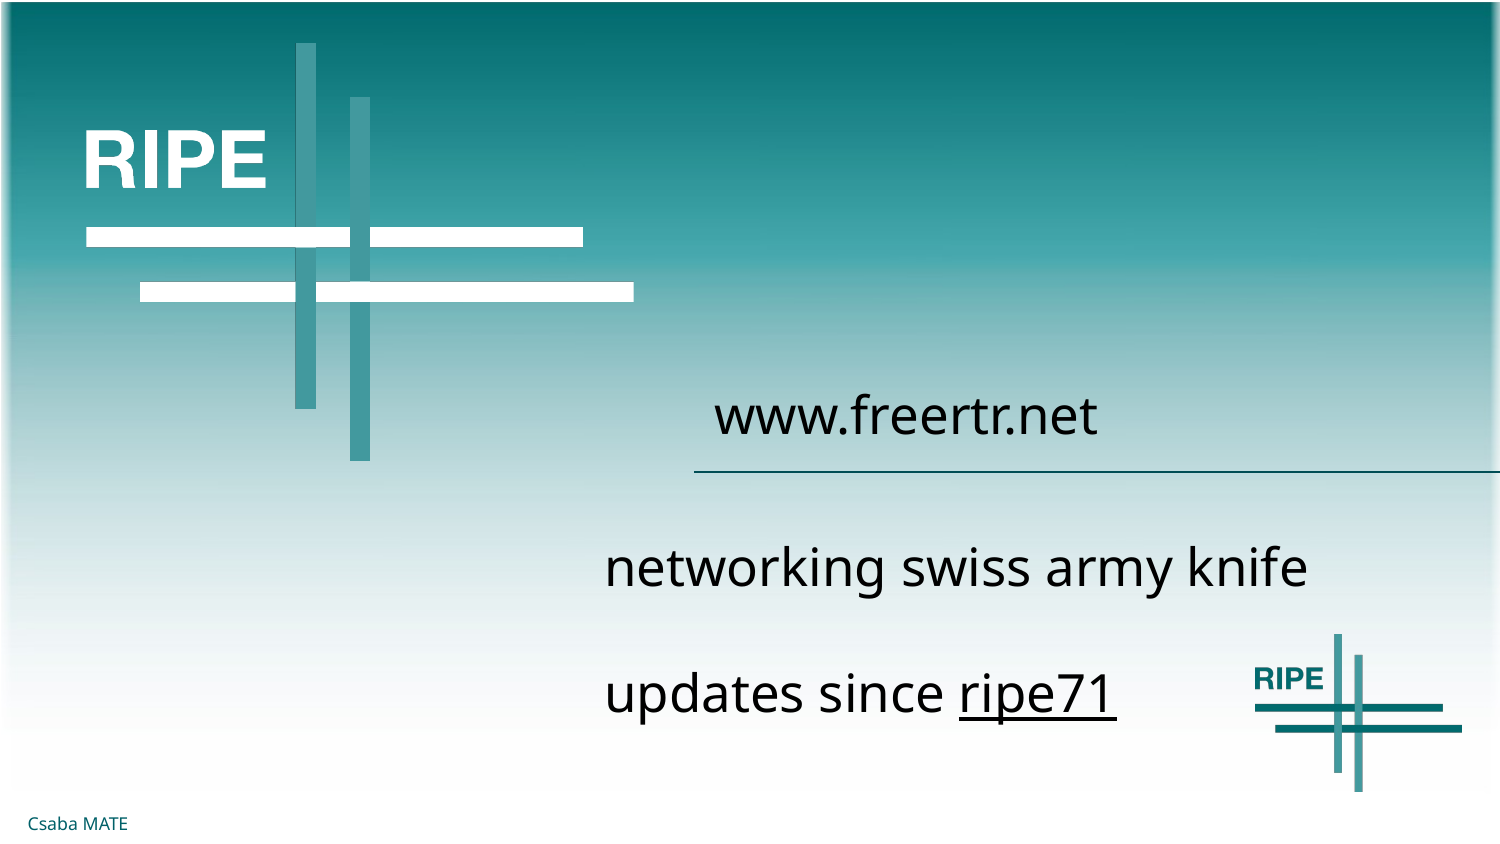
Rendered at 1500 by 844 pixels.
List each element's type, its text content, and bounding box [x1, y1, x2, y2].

title www.freertr.net [706, 222, 1284, 462]
picture [11, 3, 1491, 793]
list networking swiss army knife updates since ripe71 [525, 525, 1463, 765]
